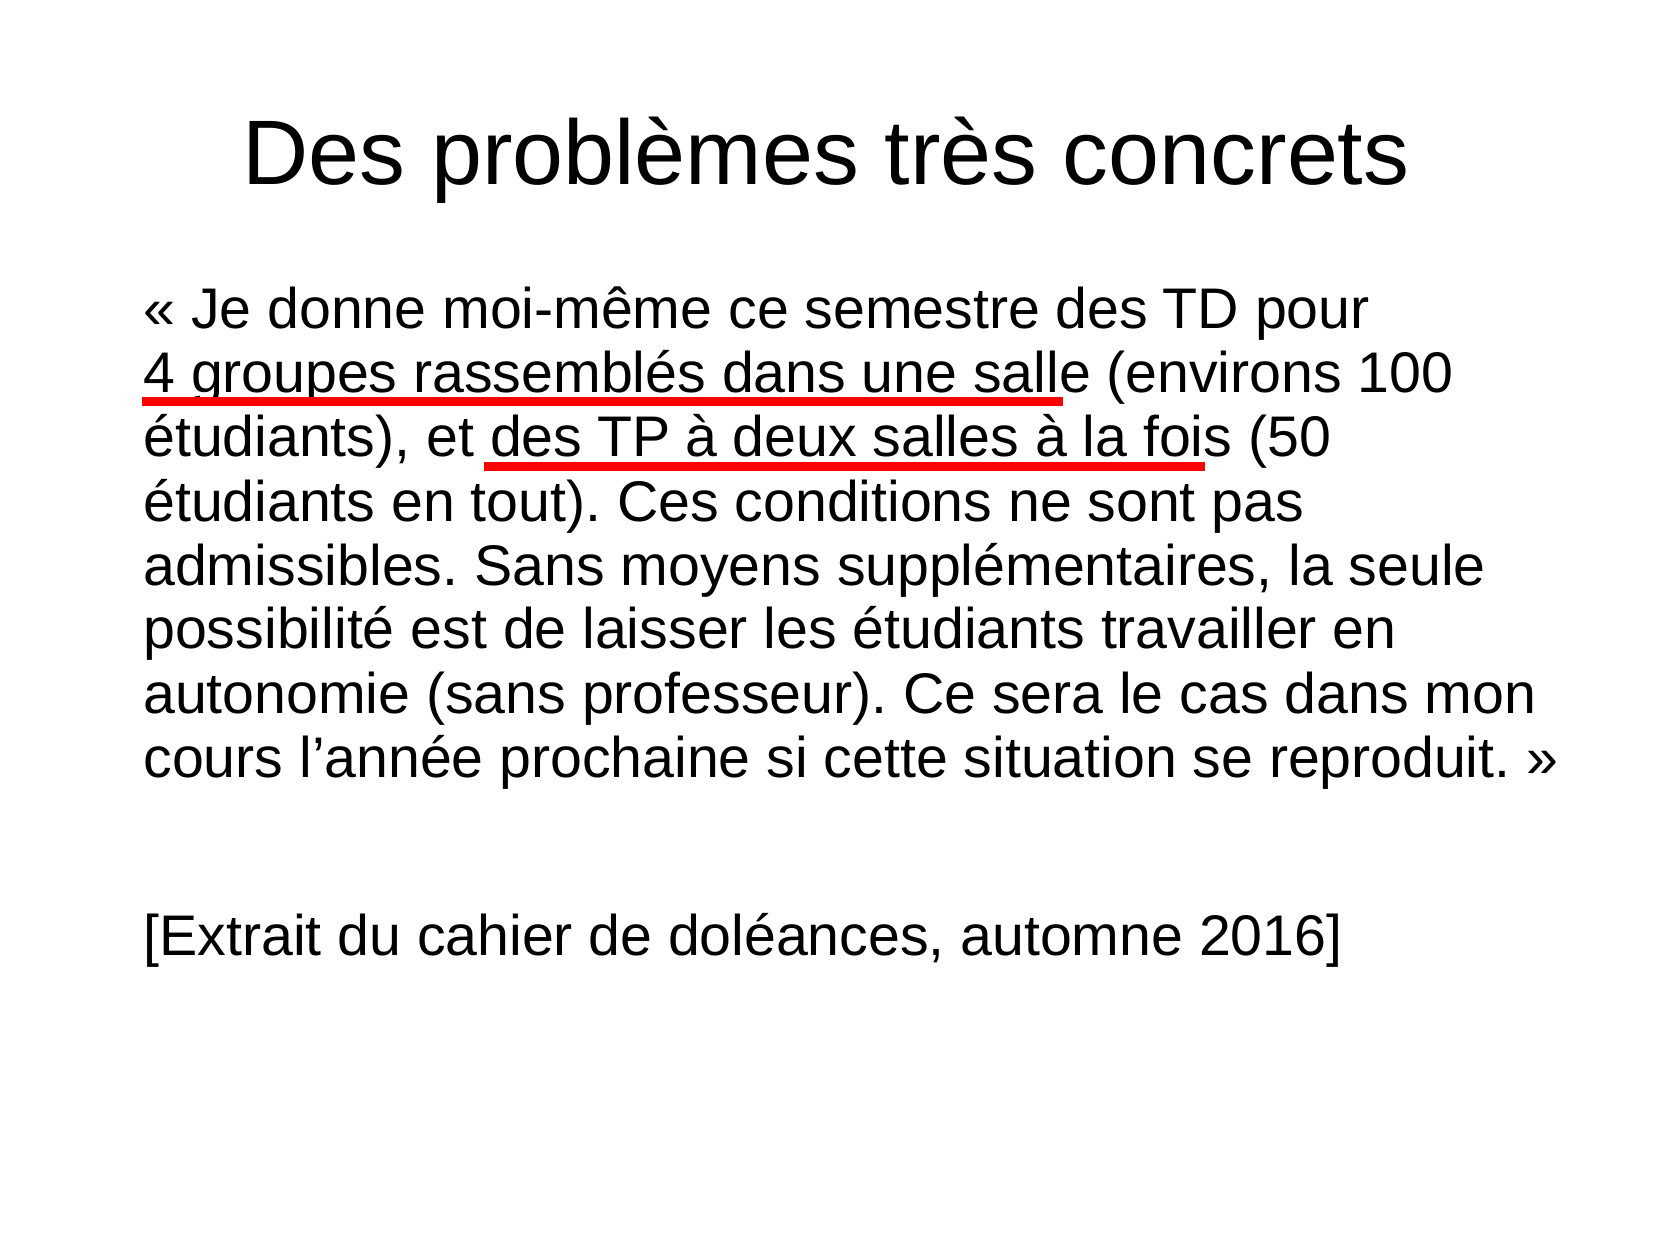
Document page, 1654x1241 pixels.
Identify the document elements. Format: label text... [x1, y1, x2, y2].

title Des problèmes très concrets [82, 49, 1571, 257]
list « Je donne moi-même ce semestre des TD pour 4 groupes rassemblés dans une salle (environs 100 étudiants), et des TP à deux salles à la fois (50 étudiants en tout). Ces conditions ne sont pas admissibles. Sans moyens supplémentaires, la seule possibilité est de laisser les étudiants travailler en autonomie (sans professeur). Ce sera le cas dans mon cours l’année prochaine si cette situation se reproduit. » [Extrait du cahier de doléances, automne 2016] [82, 277, 1571, 997]
